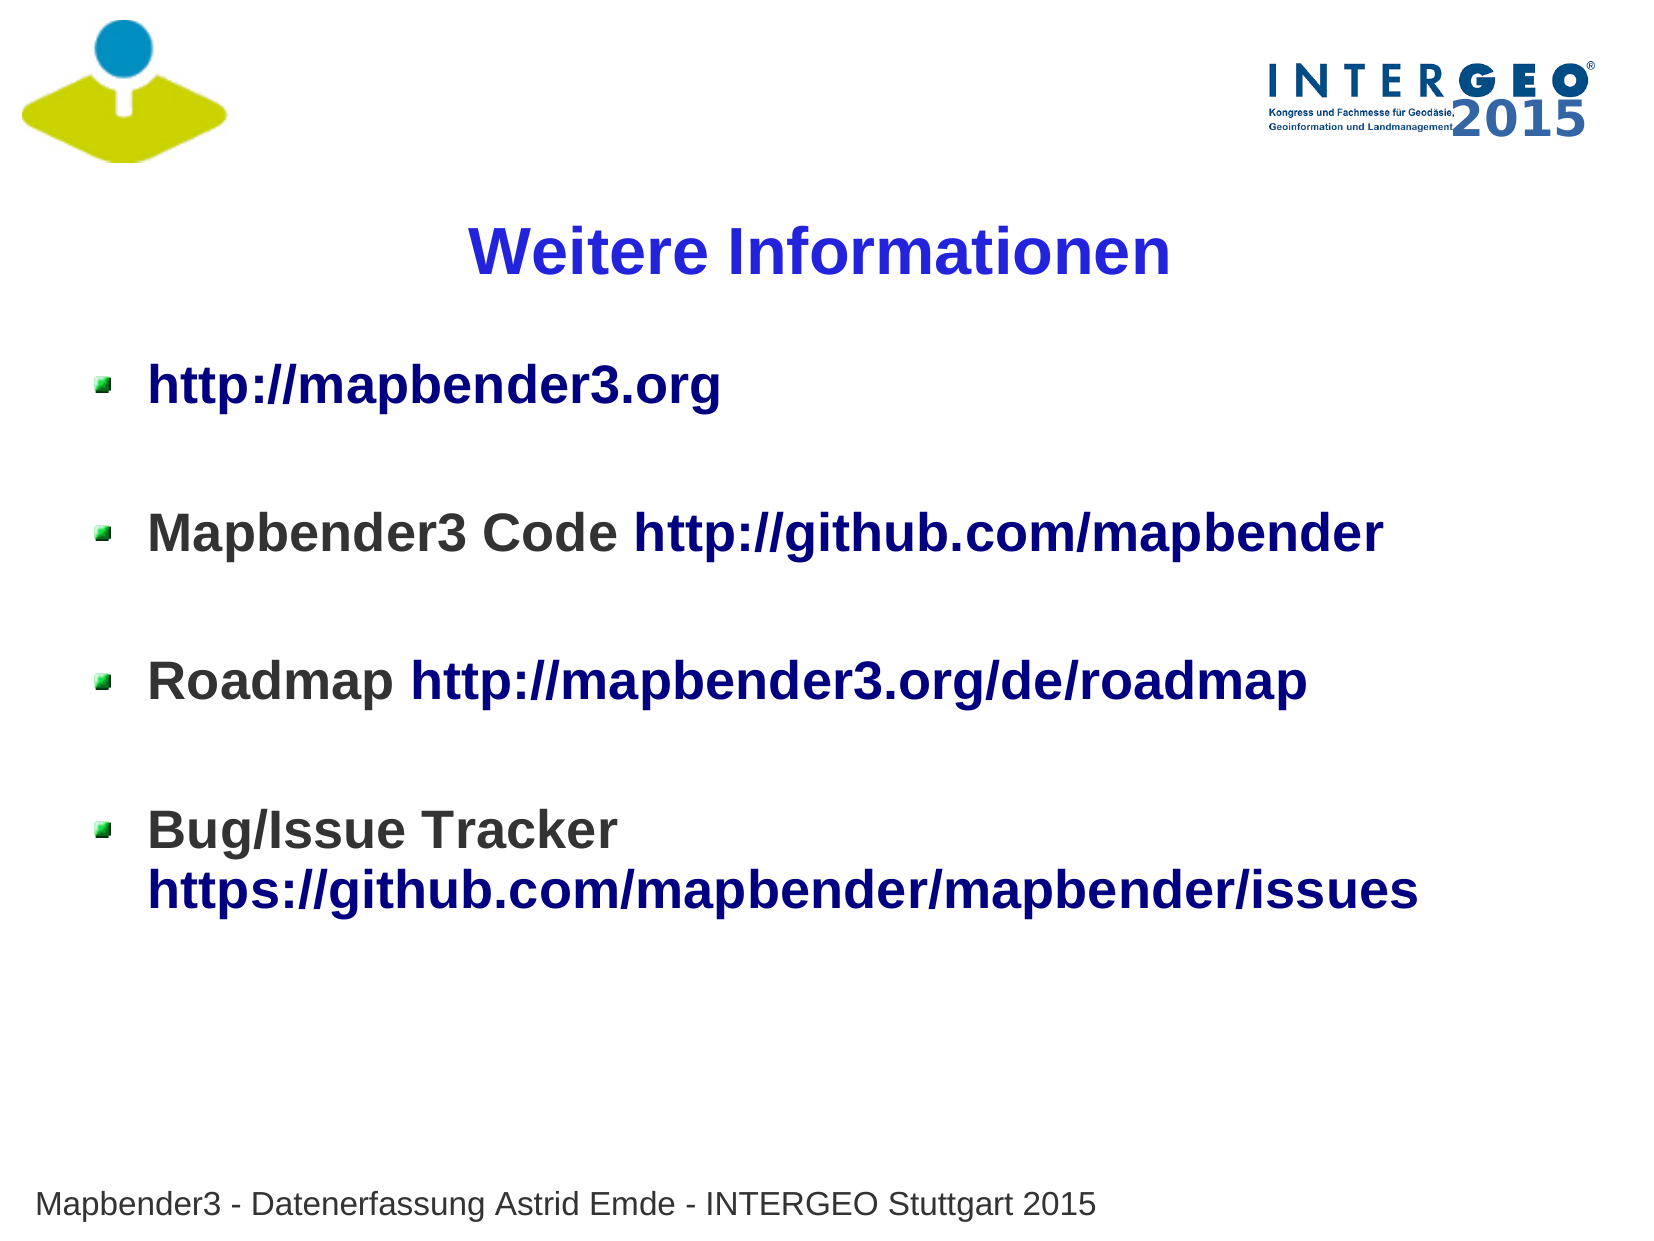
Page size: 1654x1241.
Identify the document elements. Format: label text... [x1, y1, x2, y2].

picture [1496, 105, 1507, 130]
list http://mapbender3.org Mapbender3 Code http://github.com/mapbender Roadmap http://mapbender3.org/de/roadmap Bug/Issue Tracker https://github.com/mapbender/mapbender/issues [76, 354, 1565, 1173]
picture [22, 20, 231, 163]
title Weitere Informationen [76, 177, 1565, 325]
picture [1269, 61, 1595, 132]
